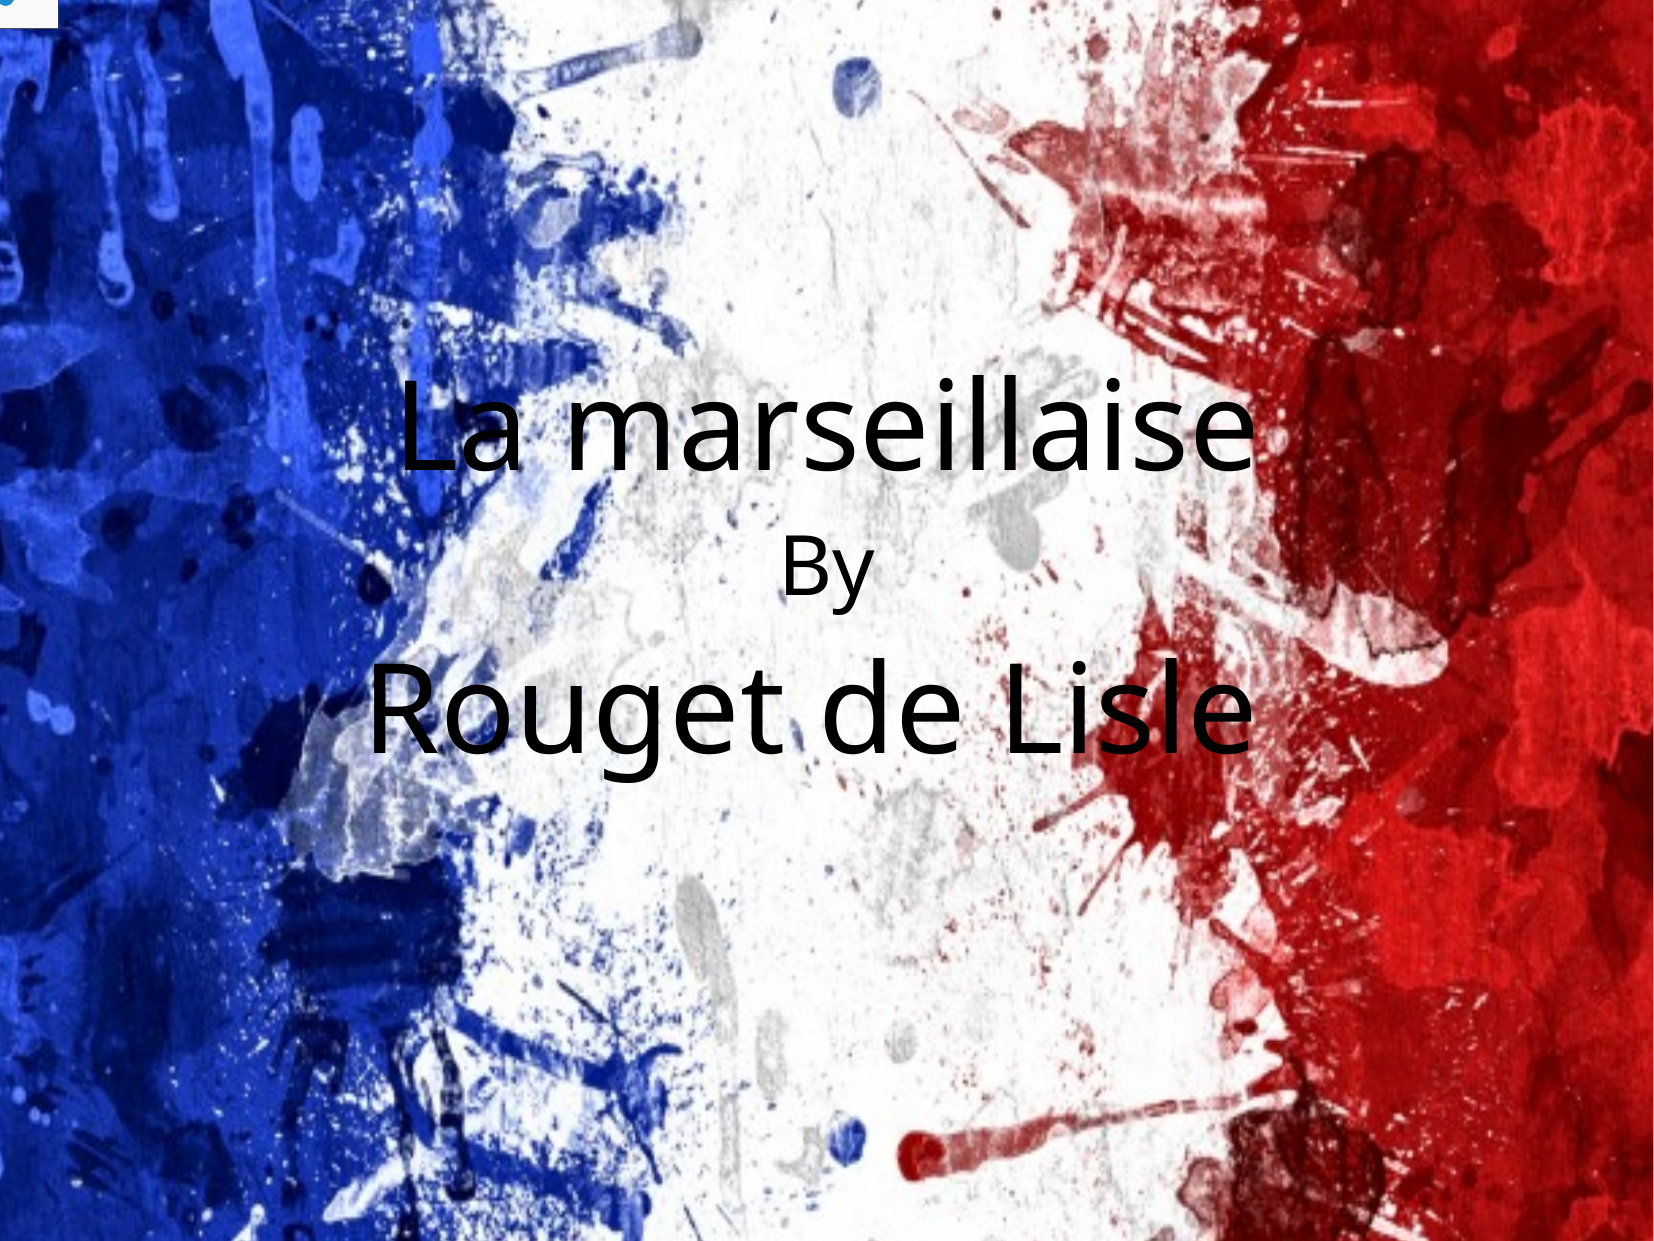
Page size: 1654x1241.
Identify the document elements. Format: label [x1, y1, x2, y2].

picture [0, 0, 1654, 1241]
text_box [0, 0, 60, 30]
